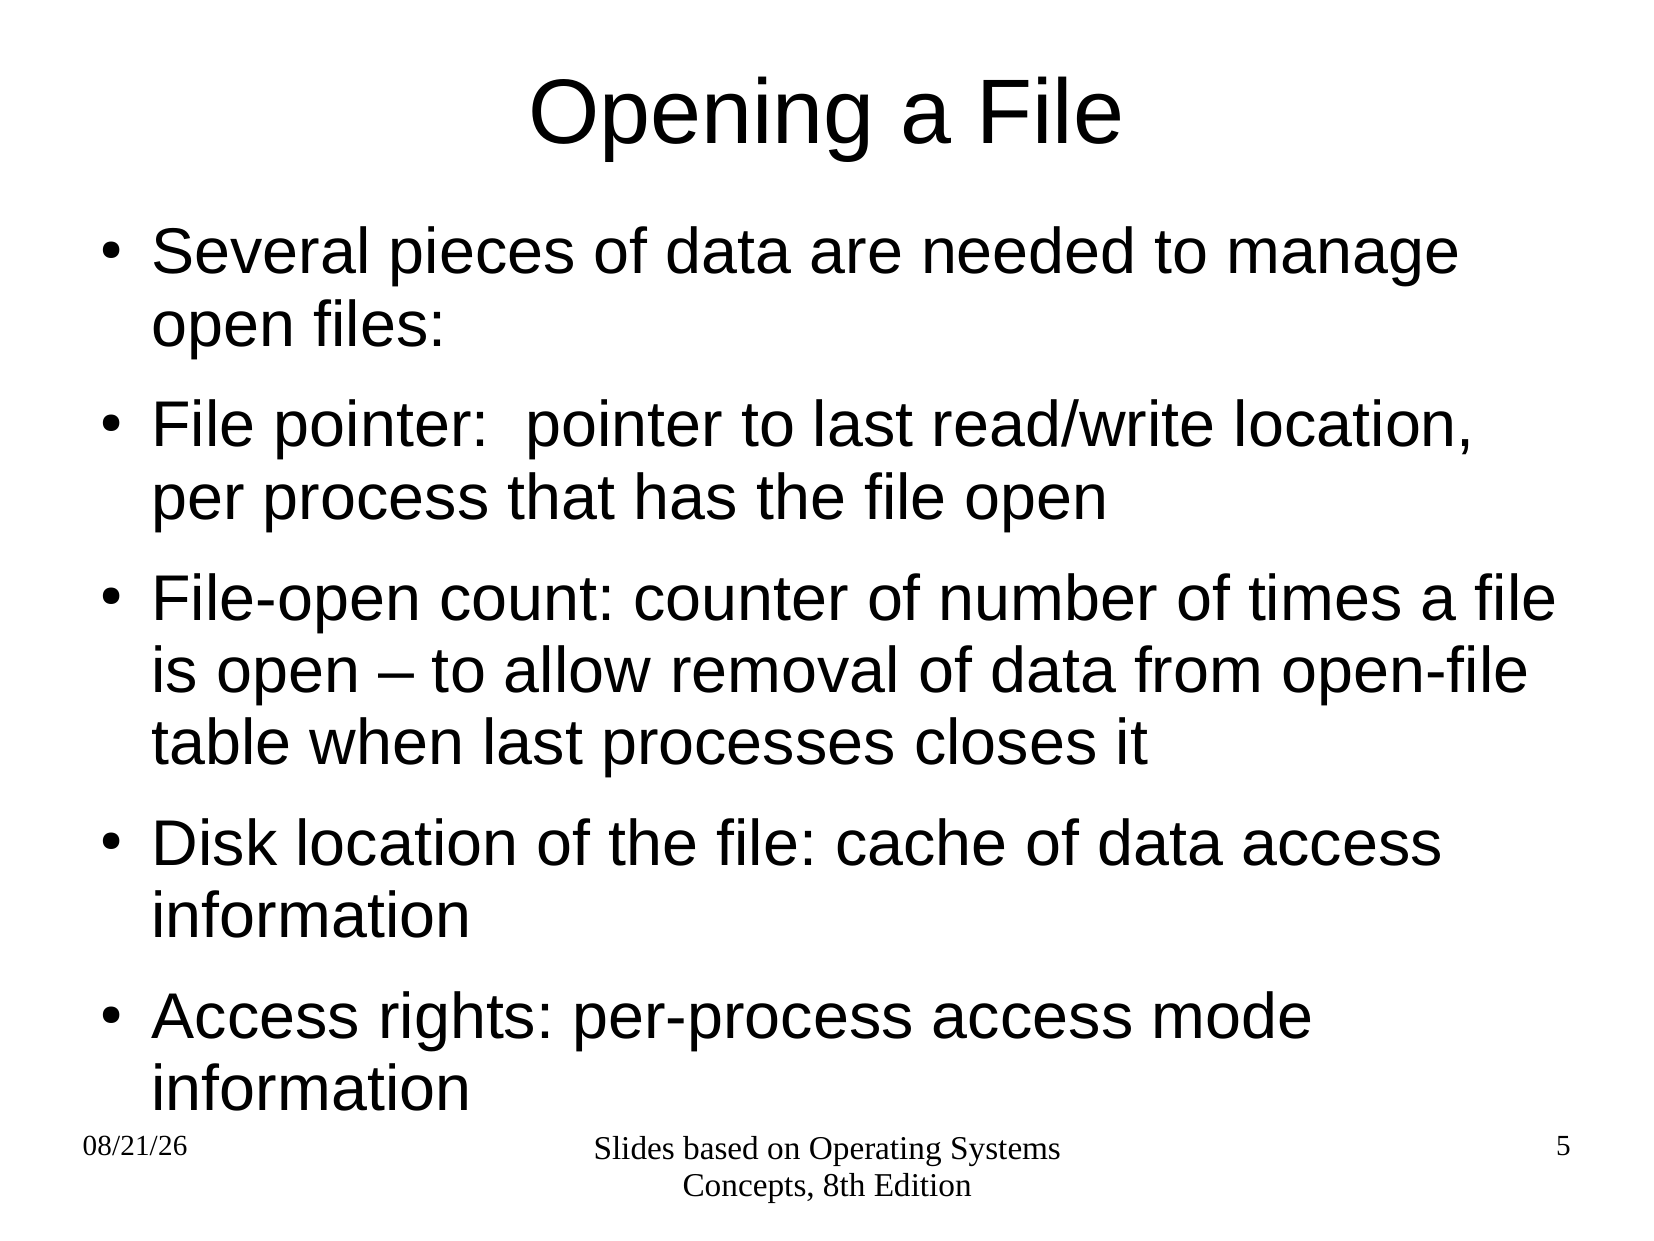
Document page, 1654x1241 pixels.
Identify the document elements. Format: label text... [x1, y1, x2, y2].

list Several pieces of data are needed to manage open files: File pointer: pointer to last read/write location, per process that has the file open File-open count: counter of number of times a file is open – to allow removal of data from open-file table when last processes closes it Disk location of the file: cache of data access information Access rights: per-process access mode information [82, 215, 1571, 1126]
title Opening a File [82, 8, 1571, 215]
